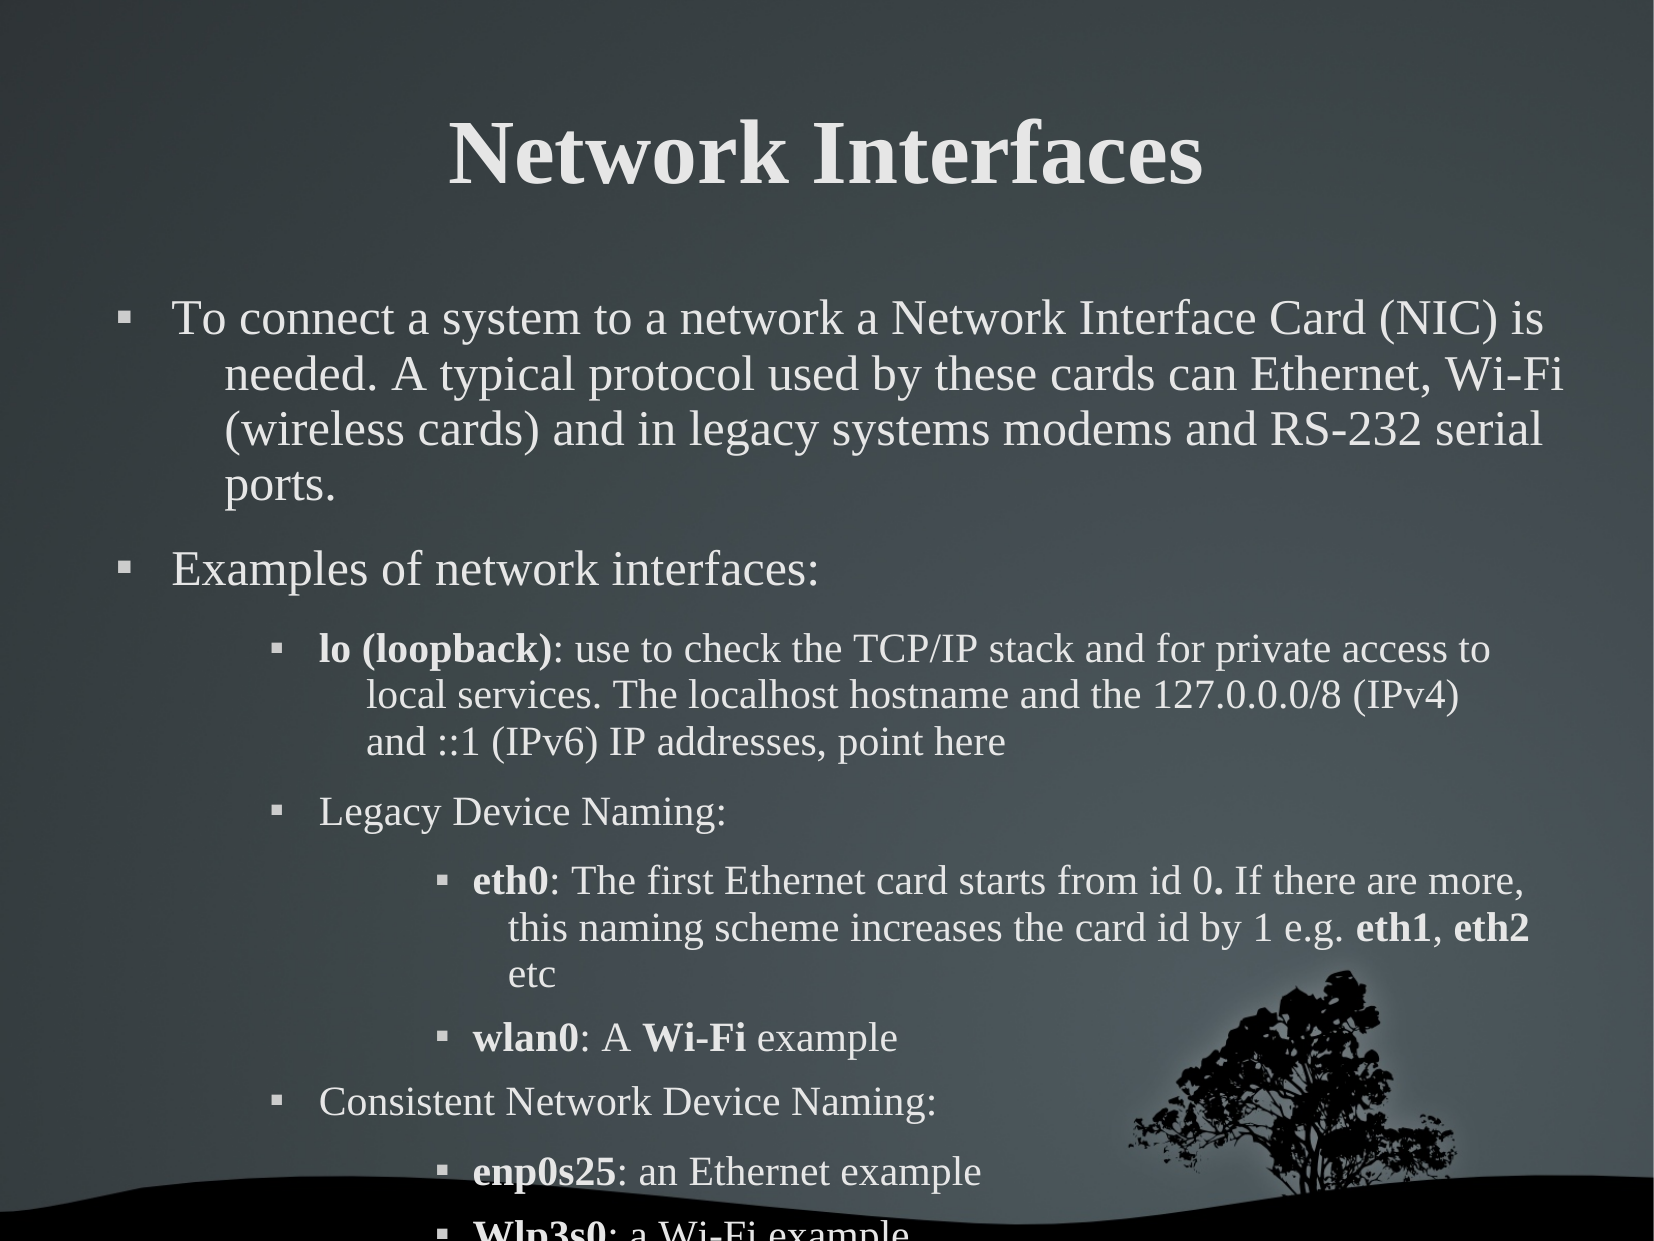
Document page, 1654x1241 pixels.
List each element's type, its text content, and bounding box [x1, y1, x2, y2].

picture [0, 0, 1654, 1241]
title Network Interfaces [82, 33, 1571, 273]
list To connect a system to a network a Network Interface Card (NIC) is needed. A typical protocol used by these cards can Ethernet, Wi-Fi (wireless cards) and in legacy systems modems and RS-232 serial ports. Examples of network interfaces: lo (loopback): use to check the TCP/IP stack and for private access to local services. The localhost hostname and the 127.0.0.0/8 (IPv4) and ::1 (IPv6) IP addresses, point here Legacy Device Naming: eth0: The first Ethernet card starts from id 0. If there are more, this naming scheme increases the card id by 1 e.g. eth1, eth2 etc wlan0: A Wi-Fi example Consistent Network Device Naming: enp0s25: an Ethernet example Wlp3s0: a Wi-Fi example ppp0: A modem example [82, 290, 1571, 1241]
